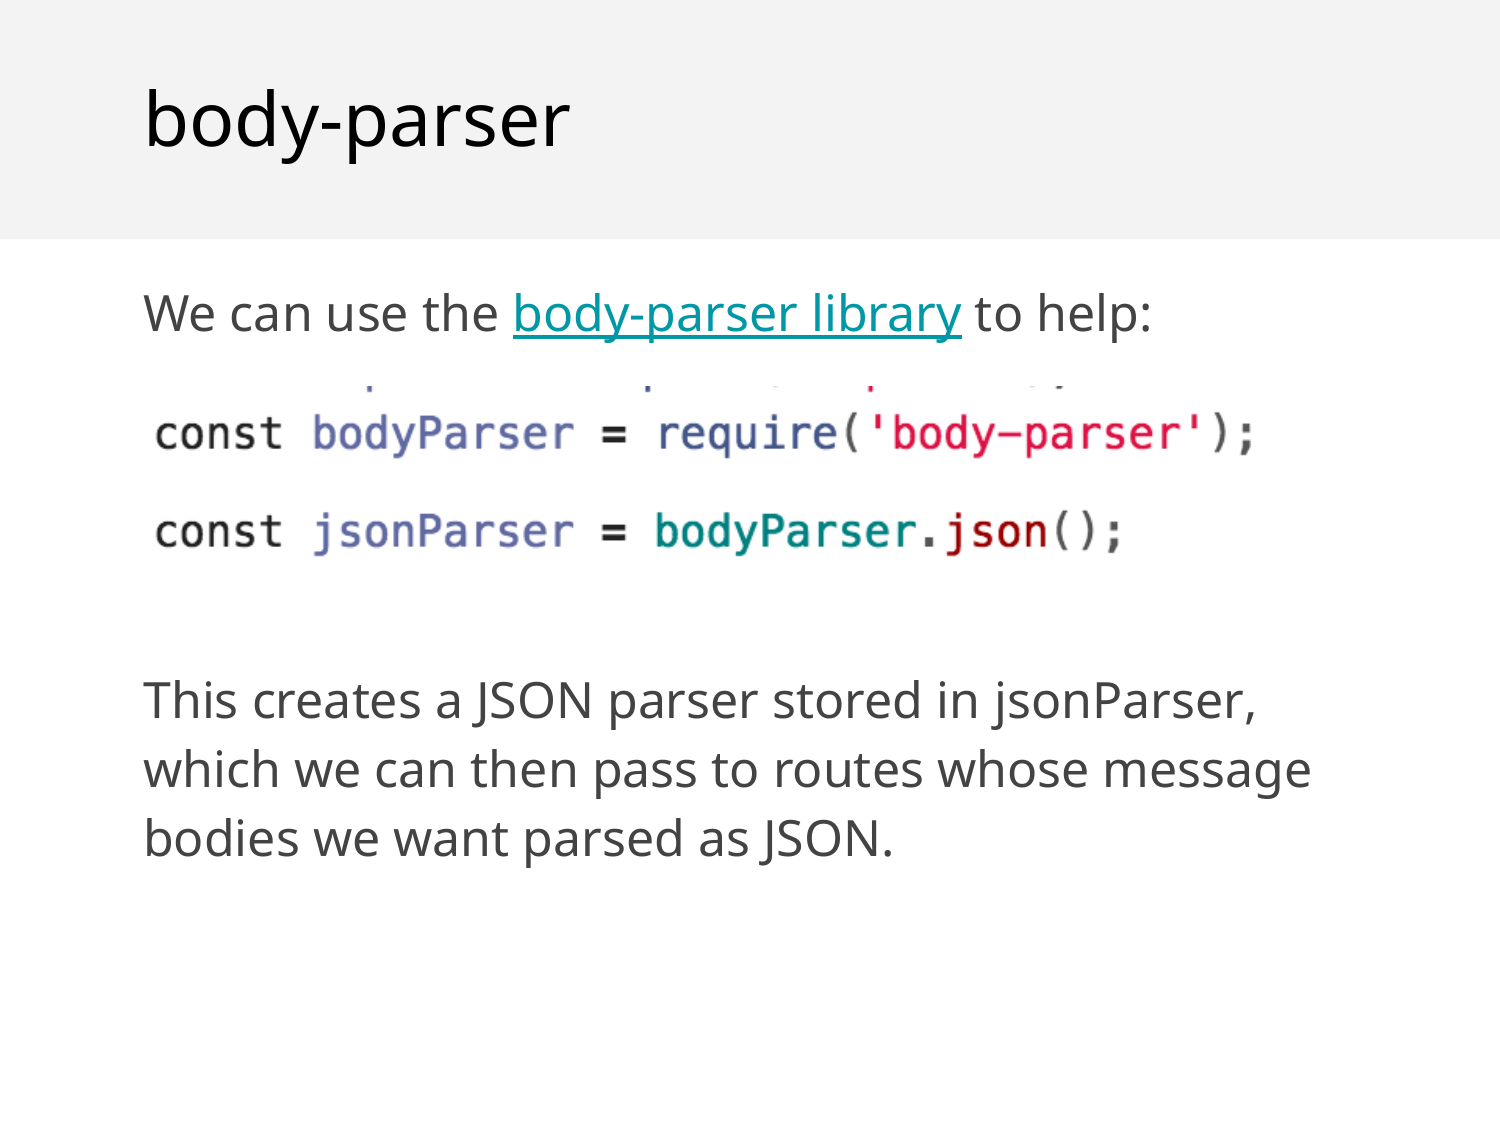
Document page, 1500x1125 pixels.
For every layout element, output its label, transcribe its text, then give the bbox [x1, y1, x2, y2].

title body-parser [128, 56, 1372, 183]
picture [128, 386, 1273, 594]
list This creates a JSON parser stored in jsonParser, which we can then pass to routes whose message bodies we want parsed as JSON. [128, 644, 1372, 887]
list We can use the body-parser library to help: [128, 255, 1372, 373]
